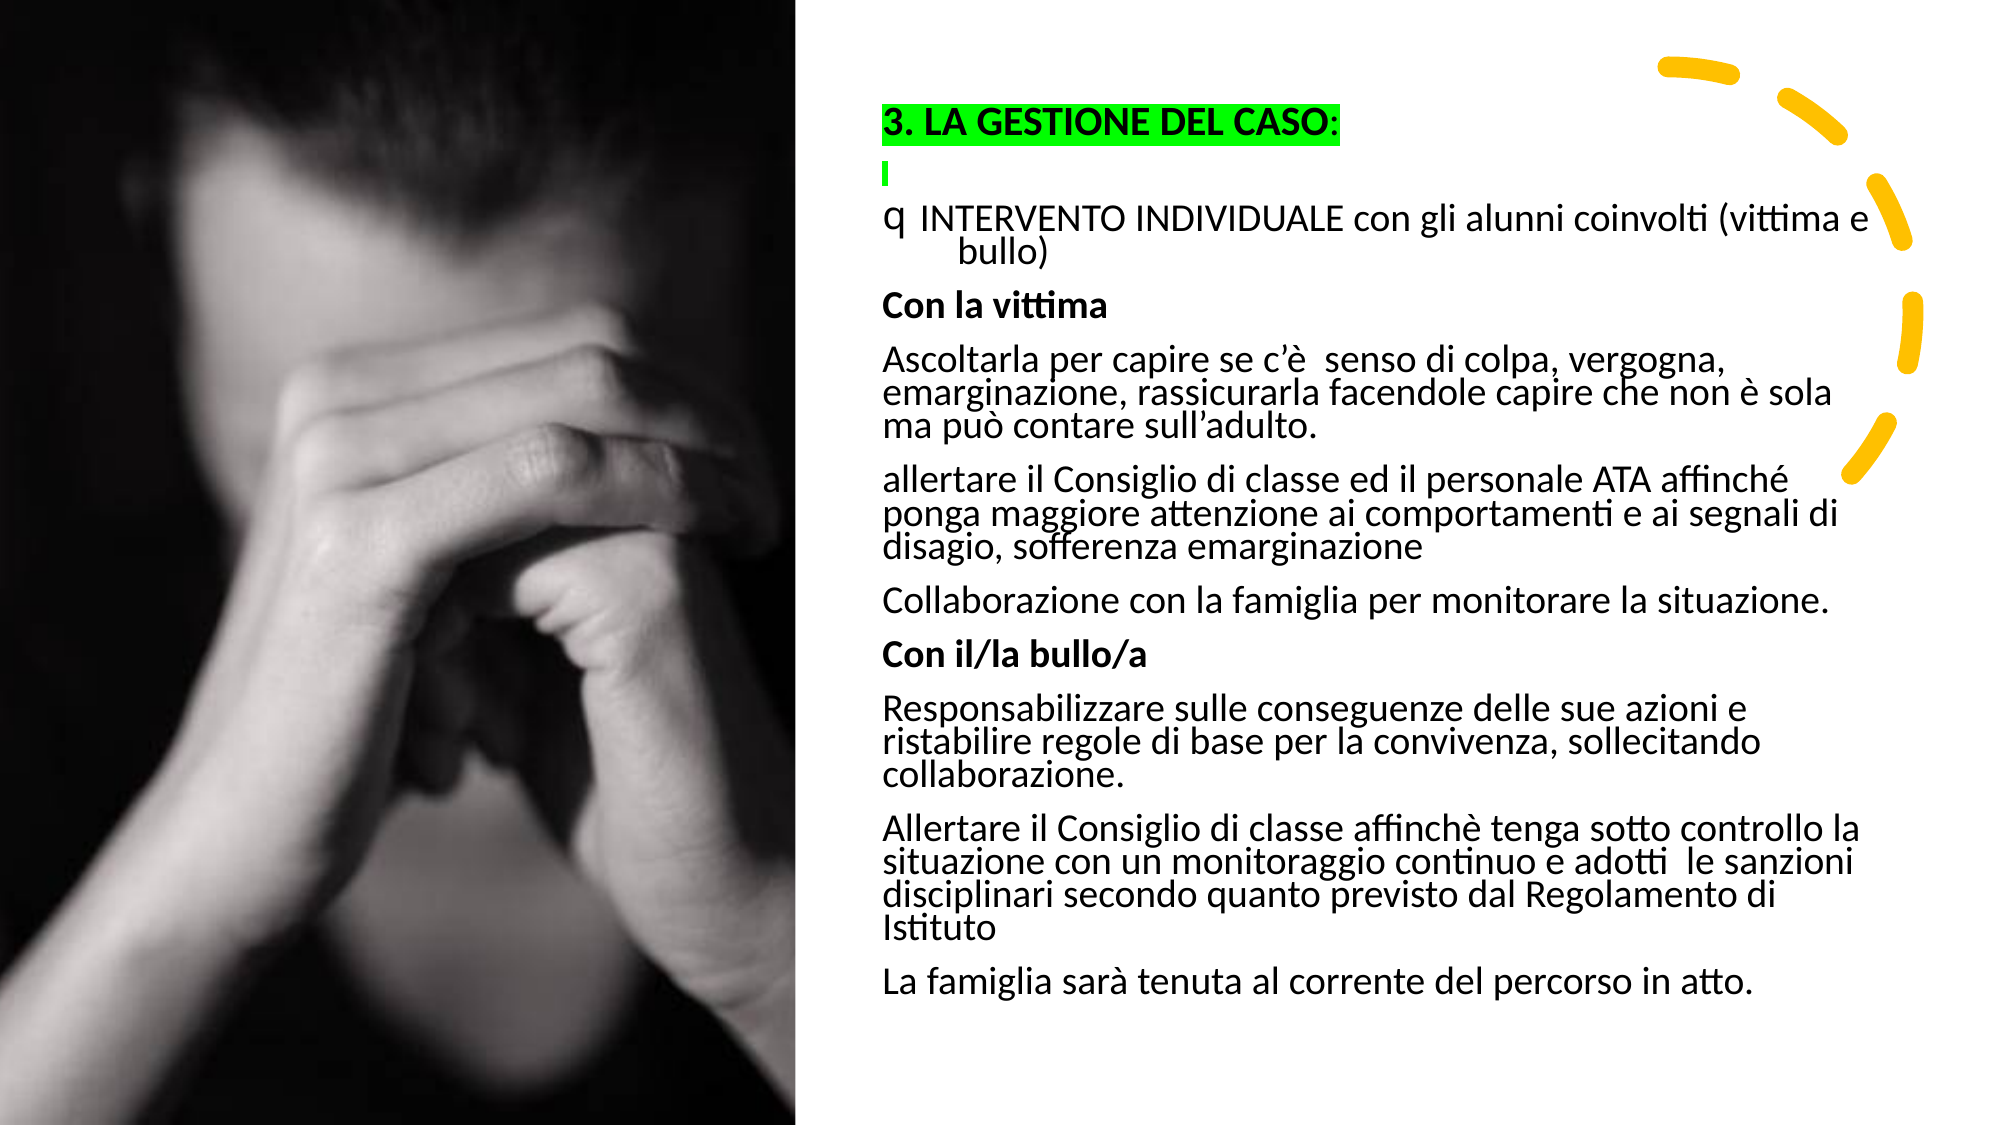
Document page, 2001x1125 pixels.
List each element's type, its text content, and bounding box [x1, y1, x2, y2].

text_box [796, 0, 2000, 1125]
picture [0, 0, 796, 1125]
list 3. LA GESTIONE DEL CASO: INTERVENTO INDIVIDUALE con gli alunni coinvolti (vittima e bullo) Con la vittima Ascoltarla per capire se c’è senso di colpa, vergogna, emarginazione, rassicurarla facendole capire che non è sola ma può contare sull’adulto. allertare il Consiglio di classe ed il personale ATA affinché ponga maggiore attenzione ai comportamenti e ai segnali di disagio, sofferenza emarginazione Collaborazione con la famiglia per monitorare la situazione. Con il/la bullo/a Responsabilizzare sulle conseguenze delle sue azioni e ristabilire regole di base per la convivenza, sollecitando collaborazione. Allertare il Consiglio di classe affinchè tenga sotto controllo la situazione con un monitoraggio continuo e adotti le sanzioni disciplinari secondo quanto previsto dal Regolamento di Istituto La famiglia sarà tenuta al corrente del percorso in atto. [867, 99, 1895, 1021]
